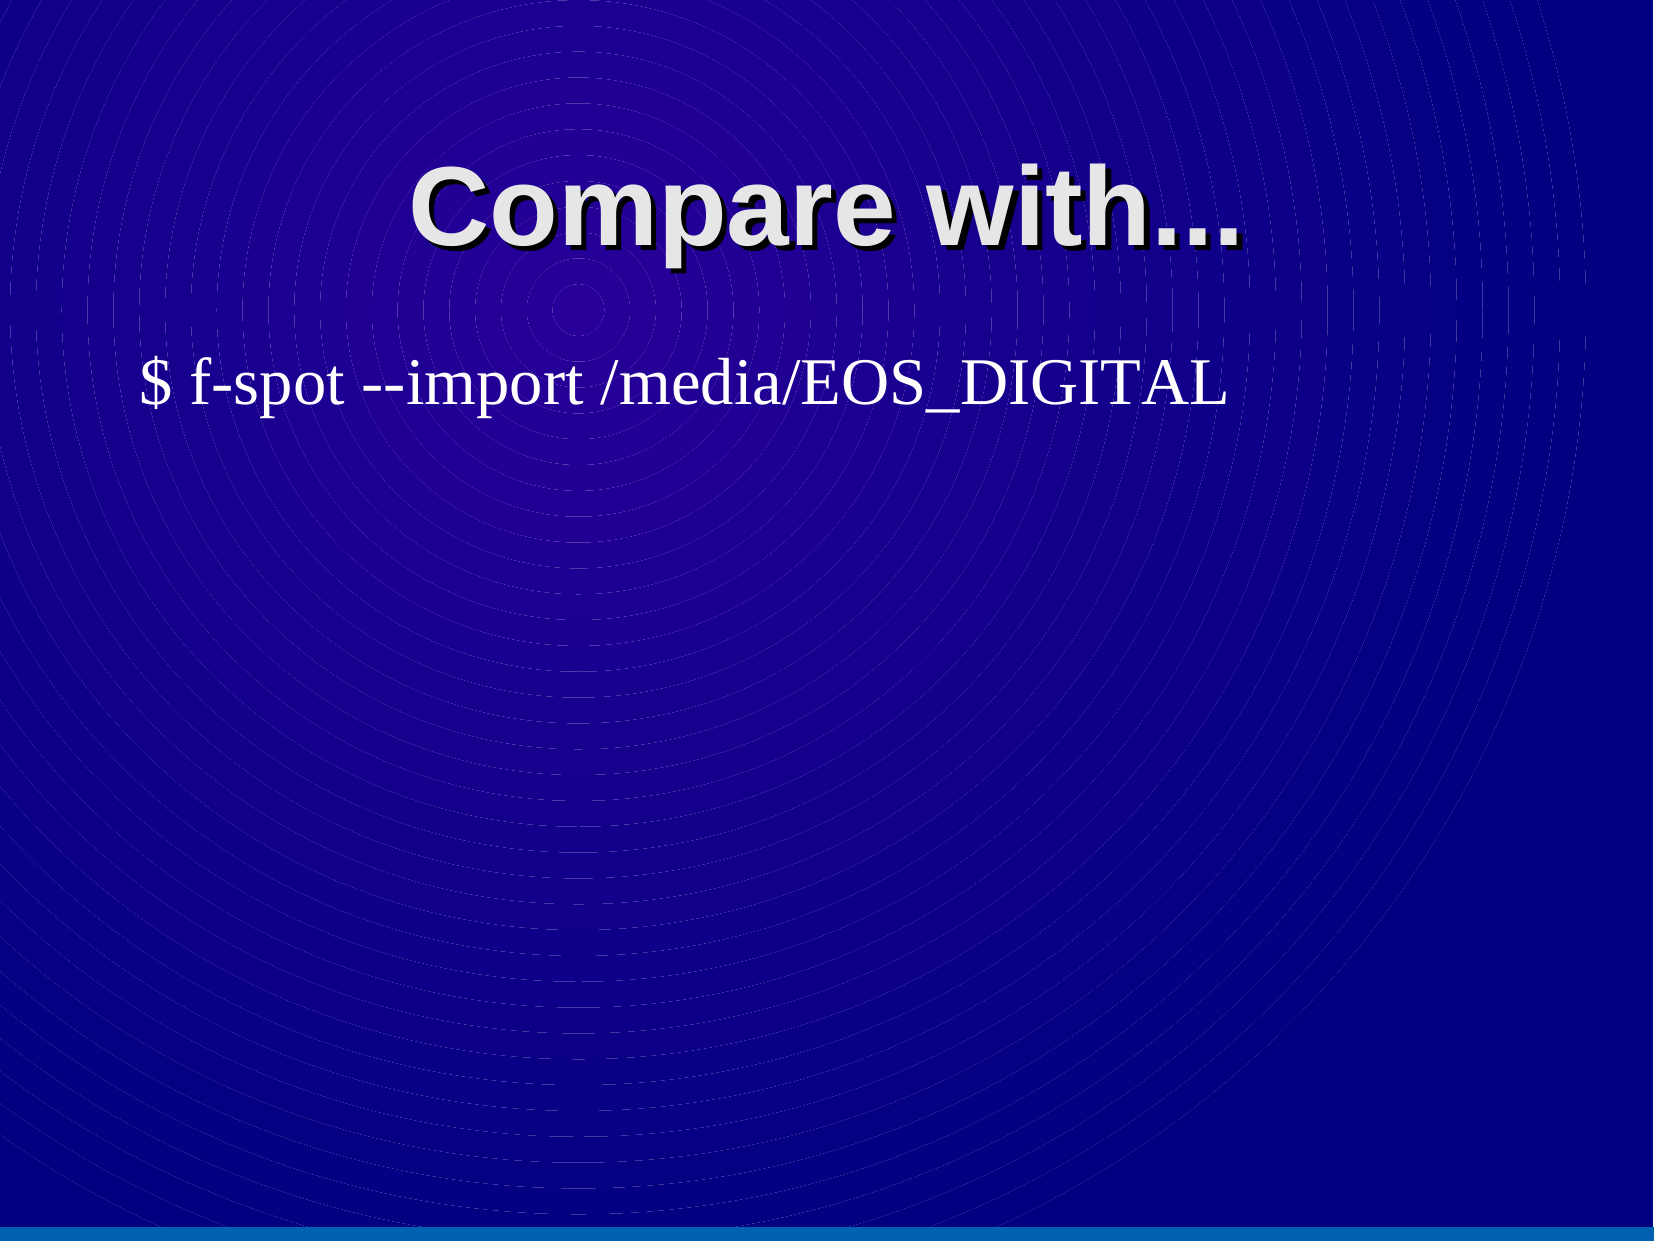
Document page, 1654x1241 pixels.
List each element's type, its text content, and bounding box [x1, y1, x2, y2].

title Compare with... [121, 102, 1533, 311]
list $ f-spot --import /media/EOS_DIGITAL [121, 344, 1533, 1127]
